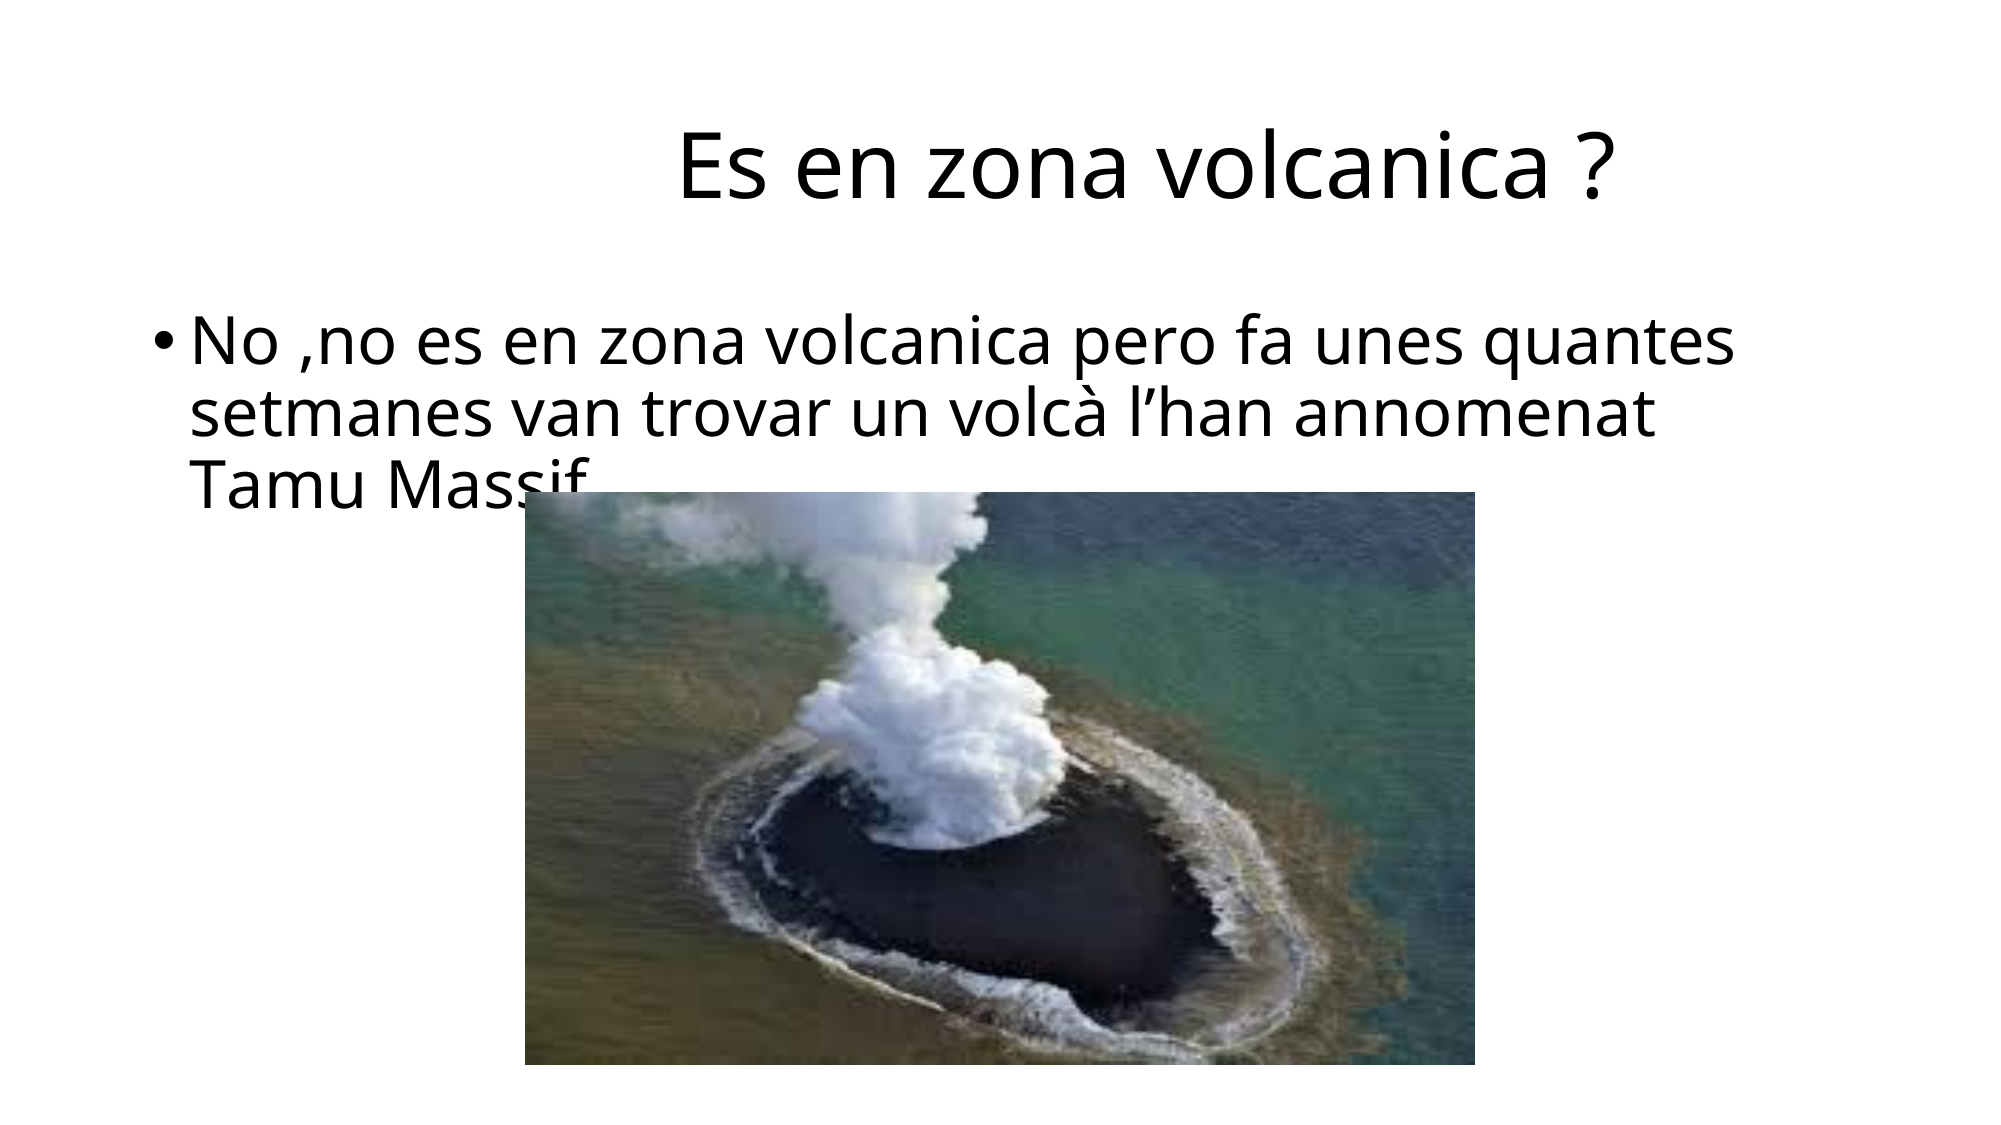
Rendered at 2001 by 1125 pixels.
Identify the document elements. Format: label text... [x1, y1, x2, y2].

list No ,no es en zona volcanica pero fa unes quantes setmanes van trovar un volcà l’han annomenat Tamu Massif. [137, 299, 1863, 1014]
picture [525, 492, 1475, 1065]
title Es en zona volcanica ? [137, 59, 1863, 278]
